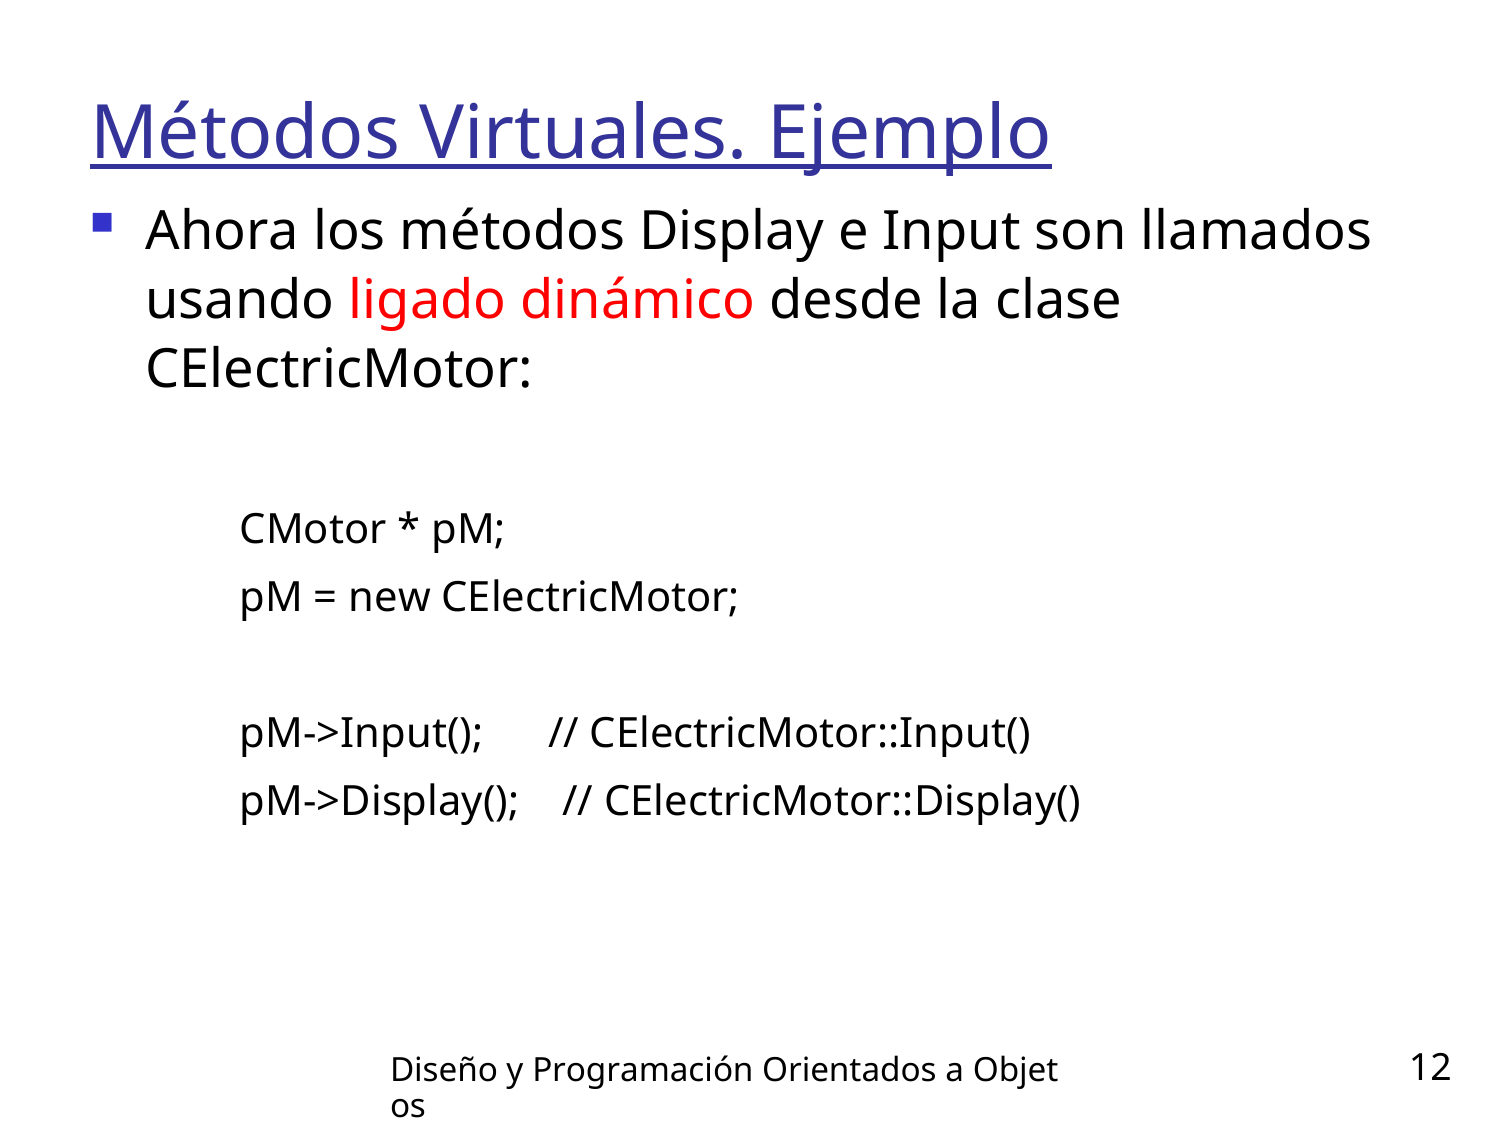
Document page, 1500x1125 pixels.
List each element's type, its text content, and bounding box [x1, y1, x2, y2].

title Métodos Virtuales. Ejemplo [75, 10, 1466, 188]
list Ahora los métodos Display e Input son llamados usando ligado dinámico desde la clase CElectricMotor: CMotor * pM; pM = new CElectricMotor; pM->Input(); // CElectricMotor::Input()‏ pM->Display(); // CElectricMotor::Display()‏ [75, 187, 1462, 1028]
